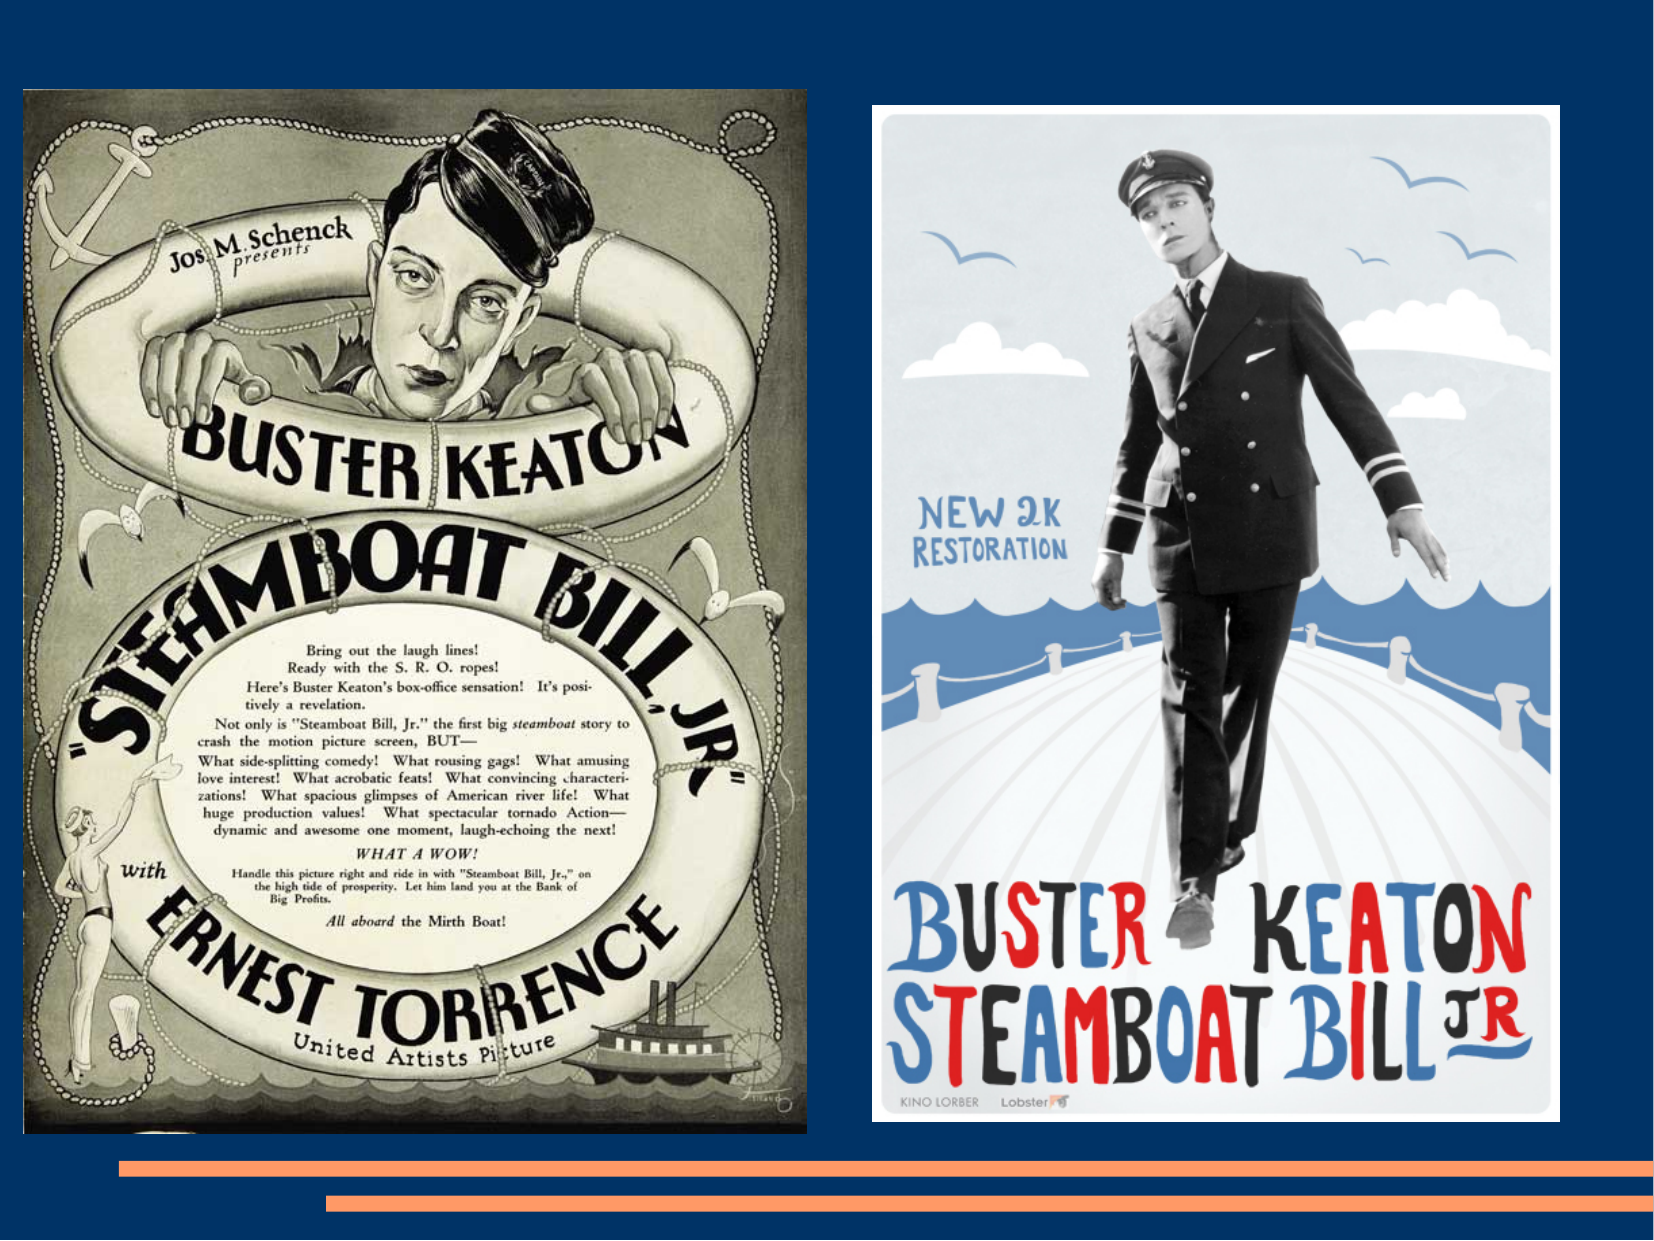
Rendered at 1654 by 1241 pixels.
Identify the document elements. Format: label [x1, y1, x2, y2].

picture [872, 105, 1560, 1123]
picture [23, 89, 807, 1134]
